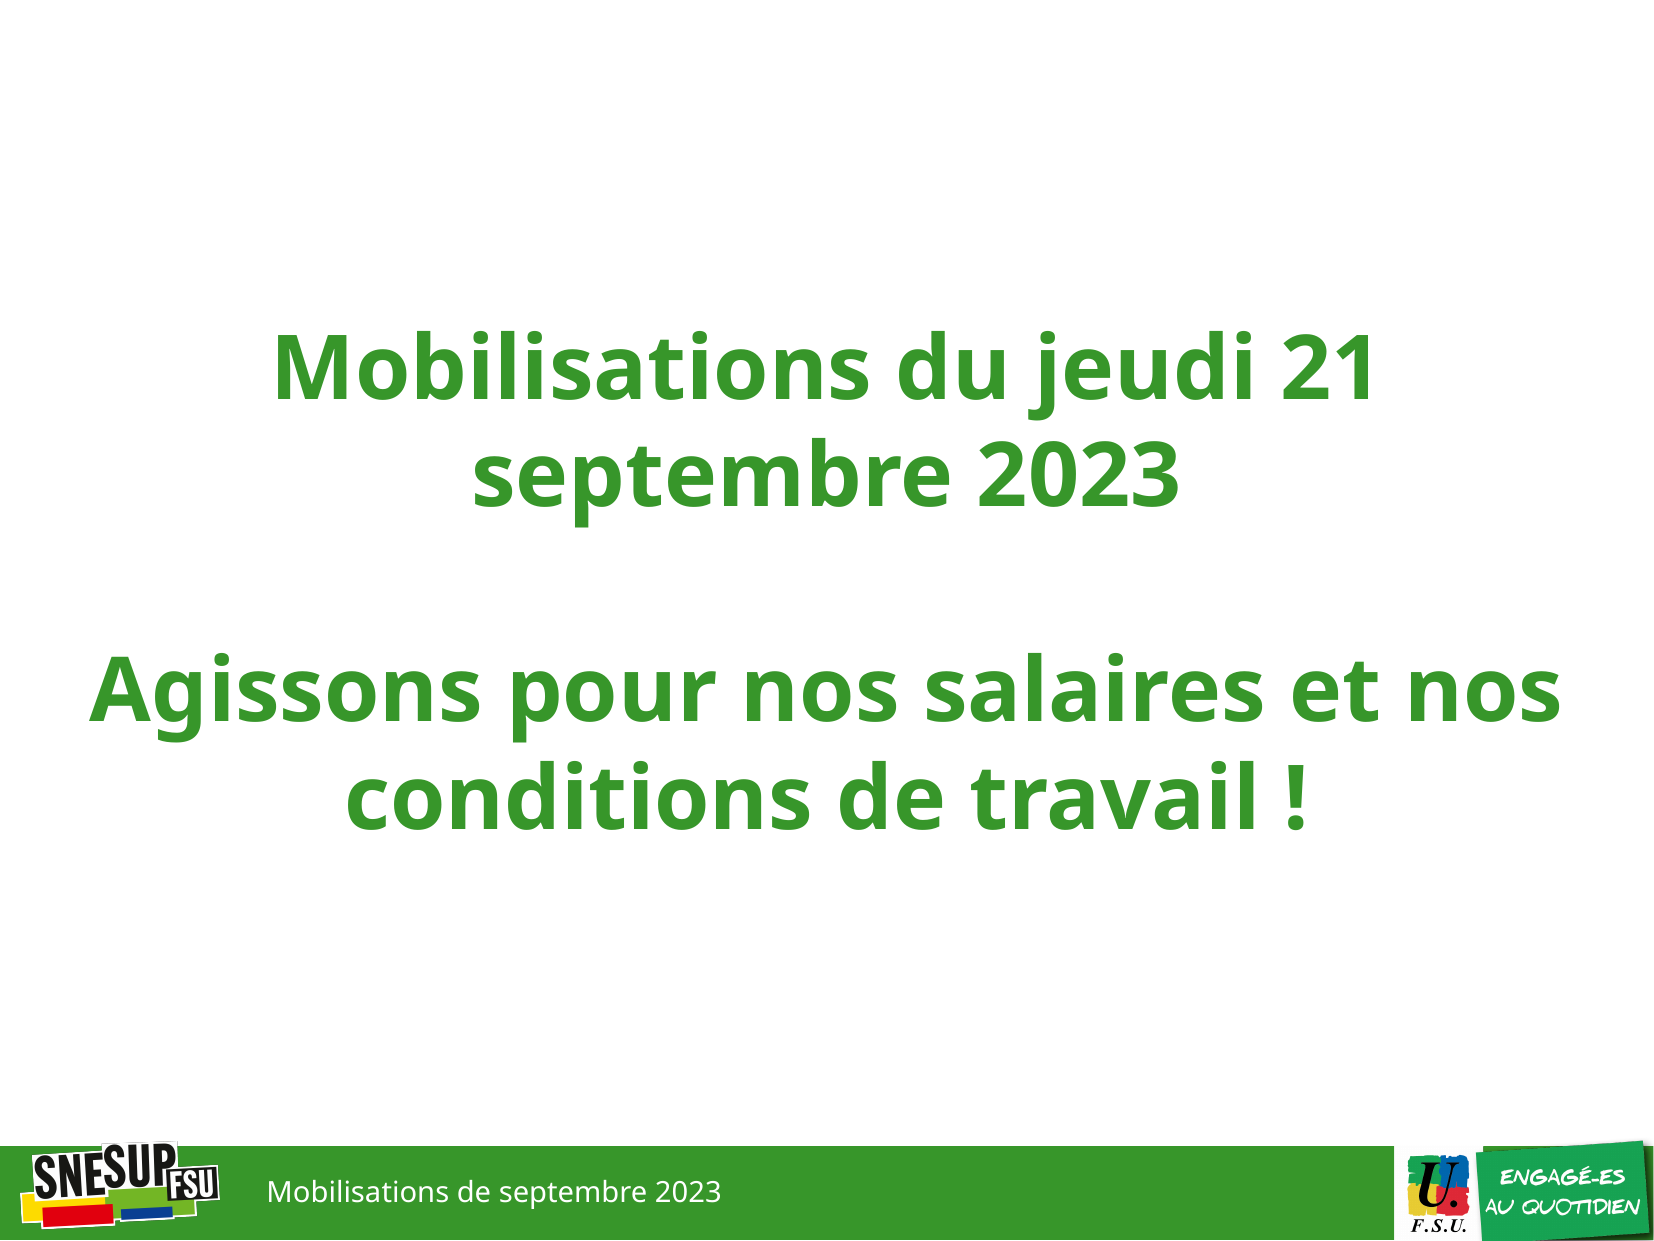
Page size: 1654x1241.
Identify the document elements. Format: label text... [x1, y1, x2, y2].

picture [1394, 1136, 1654, 1241]
picture [18, 1137, 222, 1232]
subtitle Mobilisations du jeudi 21 septembre 2023 Agissons pour nos salaires et nos conditions de travail ! [82, 290, 1571, 1010]
